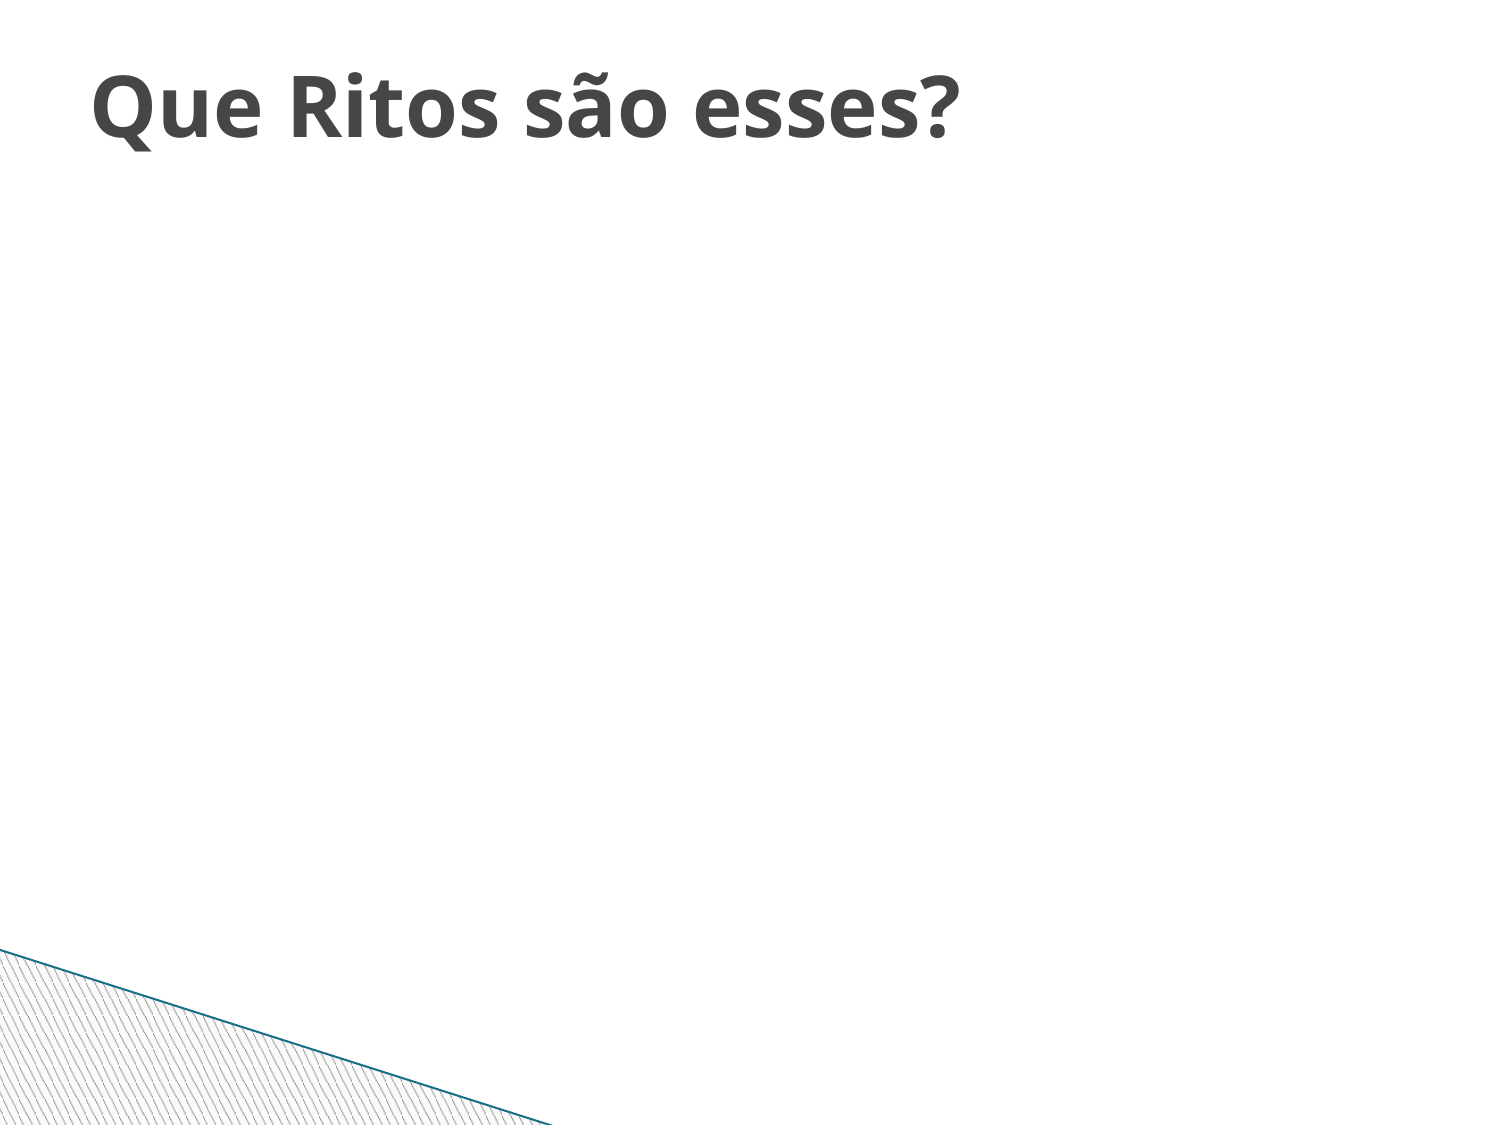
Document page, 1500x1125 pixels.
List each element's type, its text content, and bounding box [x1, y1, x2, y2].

picture [0, 952, 543, 1125]
title Que Ritos são esses? [75, 45, 1425, 233]
